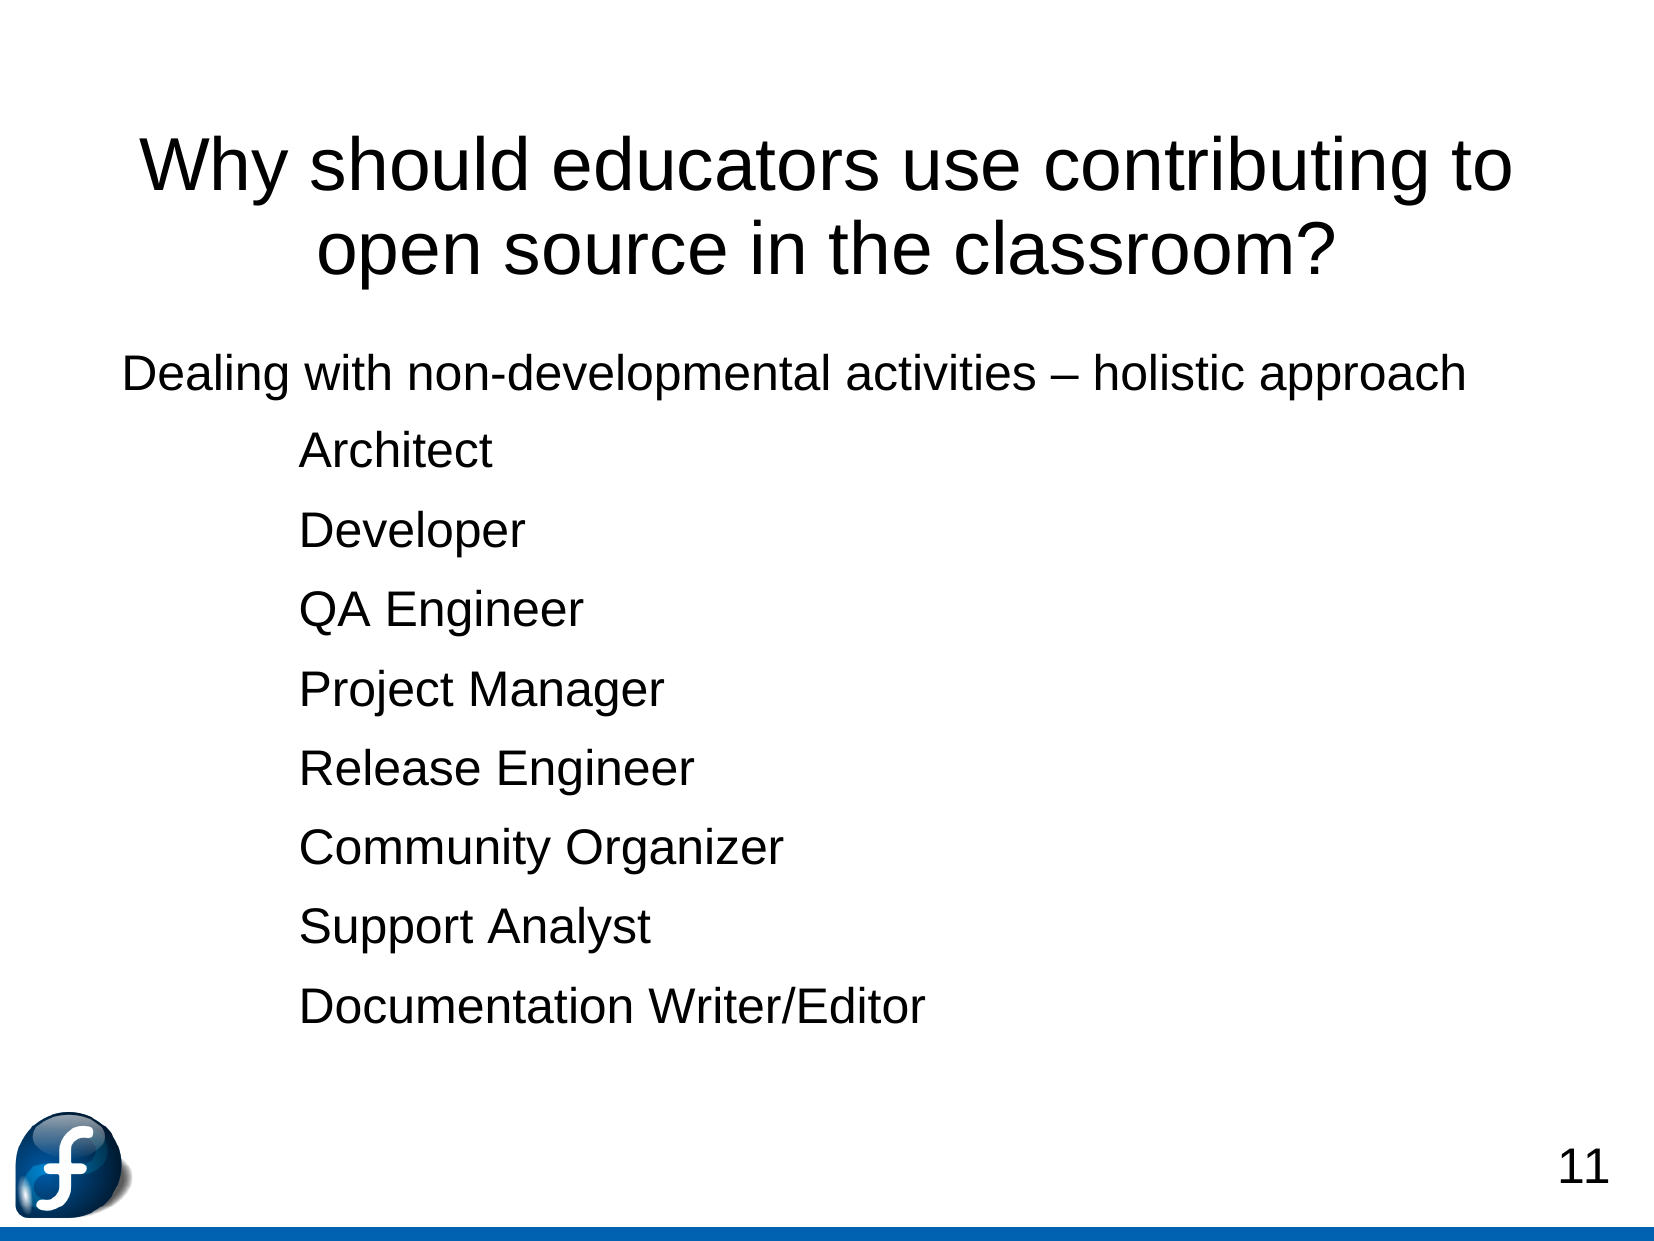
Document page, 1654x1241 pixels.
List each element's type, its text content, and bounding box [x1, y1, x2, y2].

list Dealing with non-developmental activities – holistic approach Architect Developer QA Engineer Project Manager Release Engineer Community Organizer Support Analyst Documentation Writer/Editor [121, 344, 1533, 1127]
text_box <number> [1384, 1137, 1613, 1201]
title Why should educators use contributing to open source in the classroom? [121, 102, 1533, 311]
picture [11, 1105, 133, 1227]
